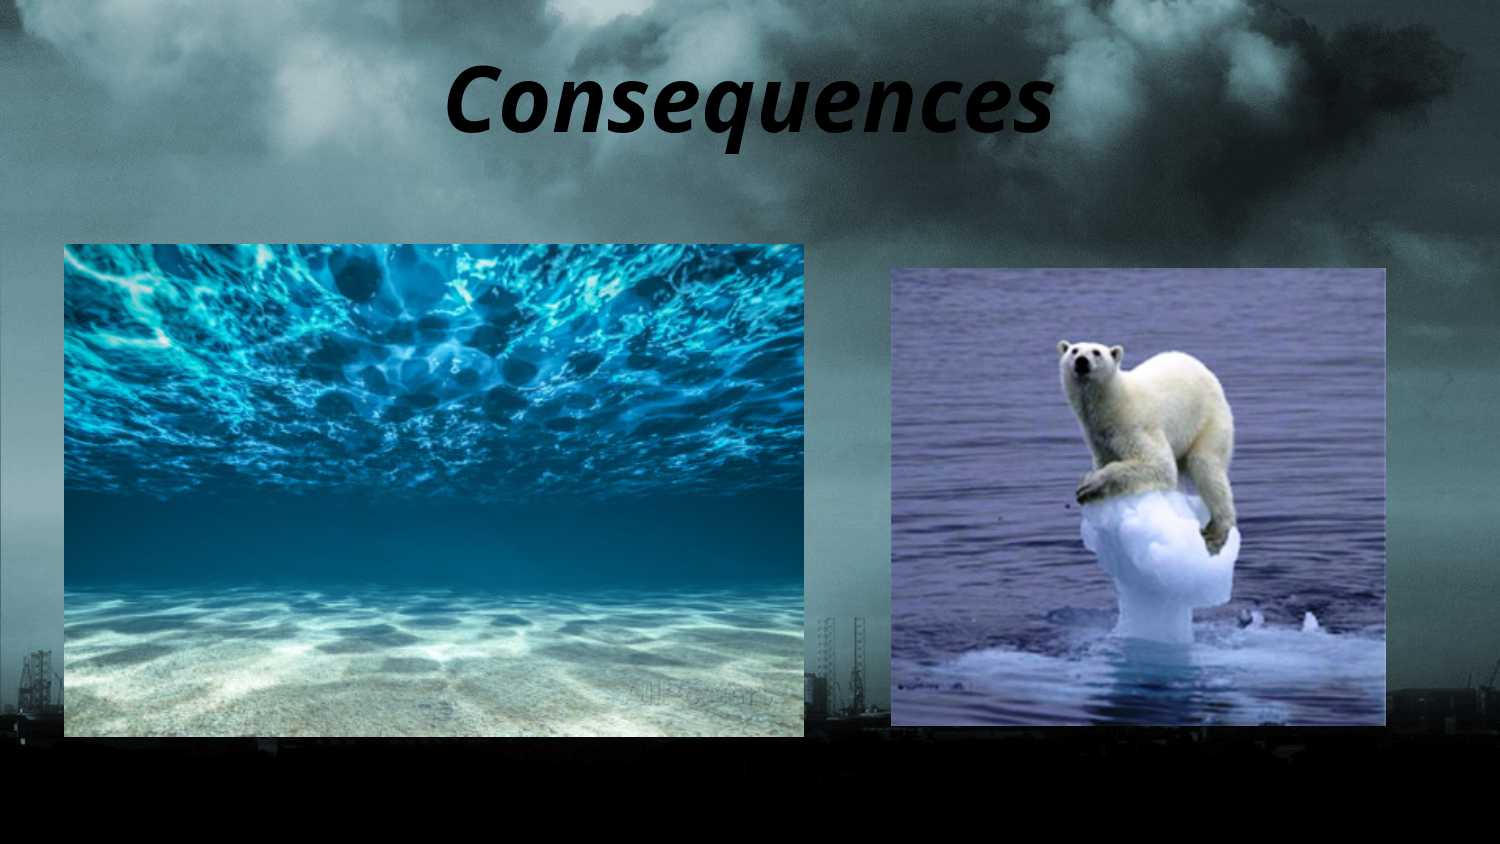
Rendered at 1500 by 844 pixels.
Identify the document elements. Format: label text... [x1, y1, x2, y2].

title Consequences [75, 33, 1425, 175]
picture [0, 0, 1500, 844]
